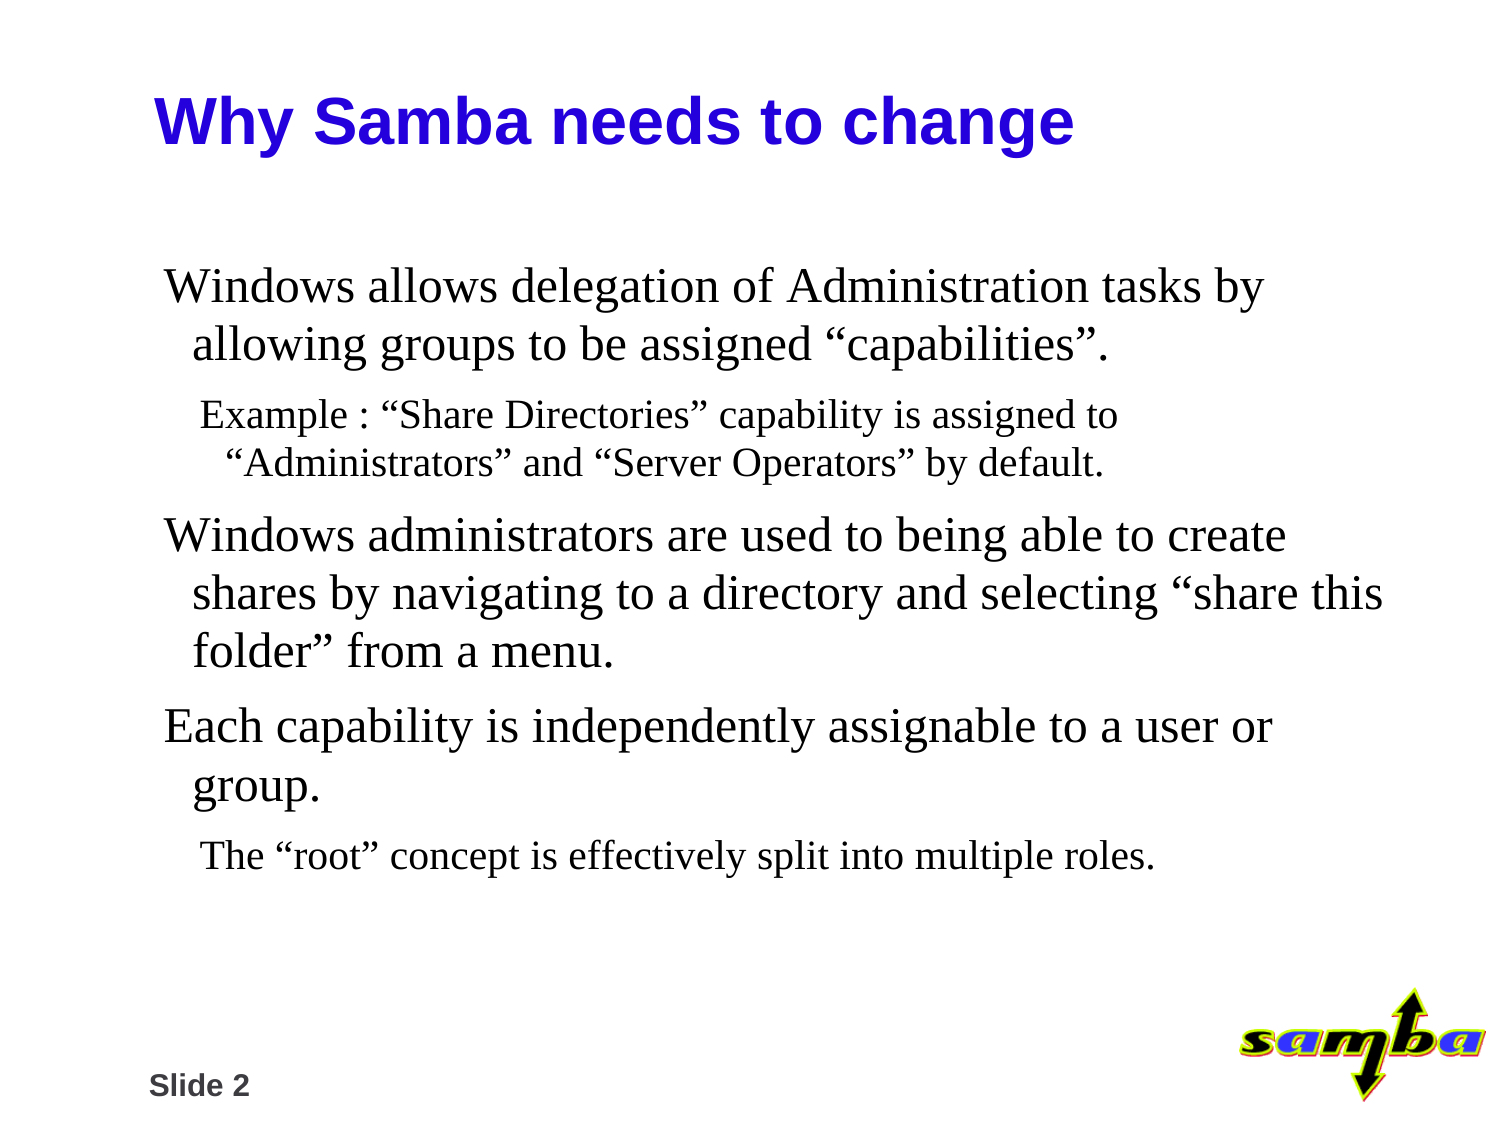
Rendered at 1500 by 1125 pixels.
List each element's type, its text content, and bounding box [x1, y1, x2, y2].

picture [1239, 987, 1486, 1102]
list Windows allows delegation of Administration tasks by allowing groups to be assigned “capabilities”. Example : “Share Directories” capability is assigned to “Administrators” and “Server Operators” by default. Windows administrators are used to being able to create shares by navigating to a directory and selecting “share this folder” from a menu. Each capability is independently assignable to a user or group. The “root” concept is effectively split into multiple roles. [163, 254, 1404, 1049]
title Why Samba needs to change [154, 41, 1383, 205]
